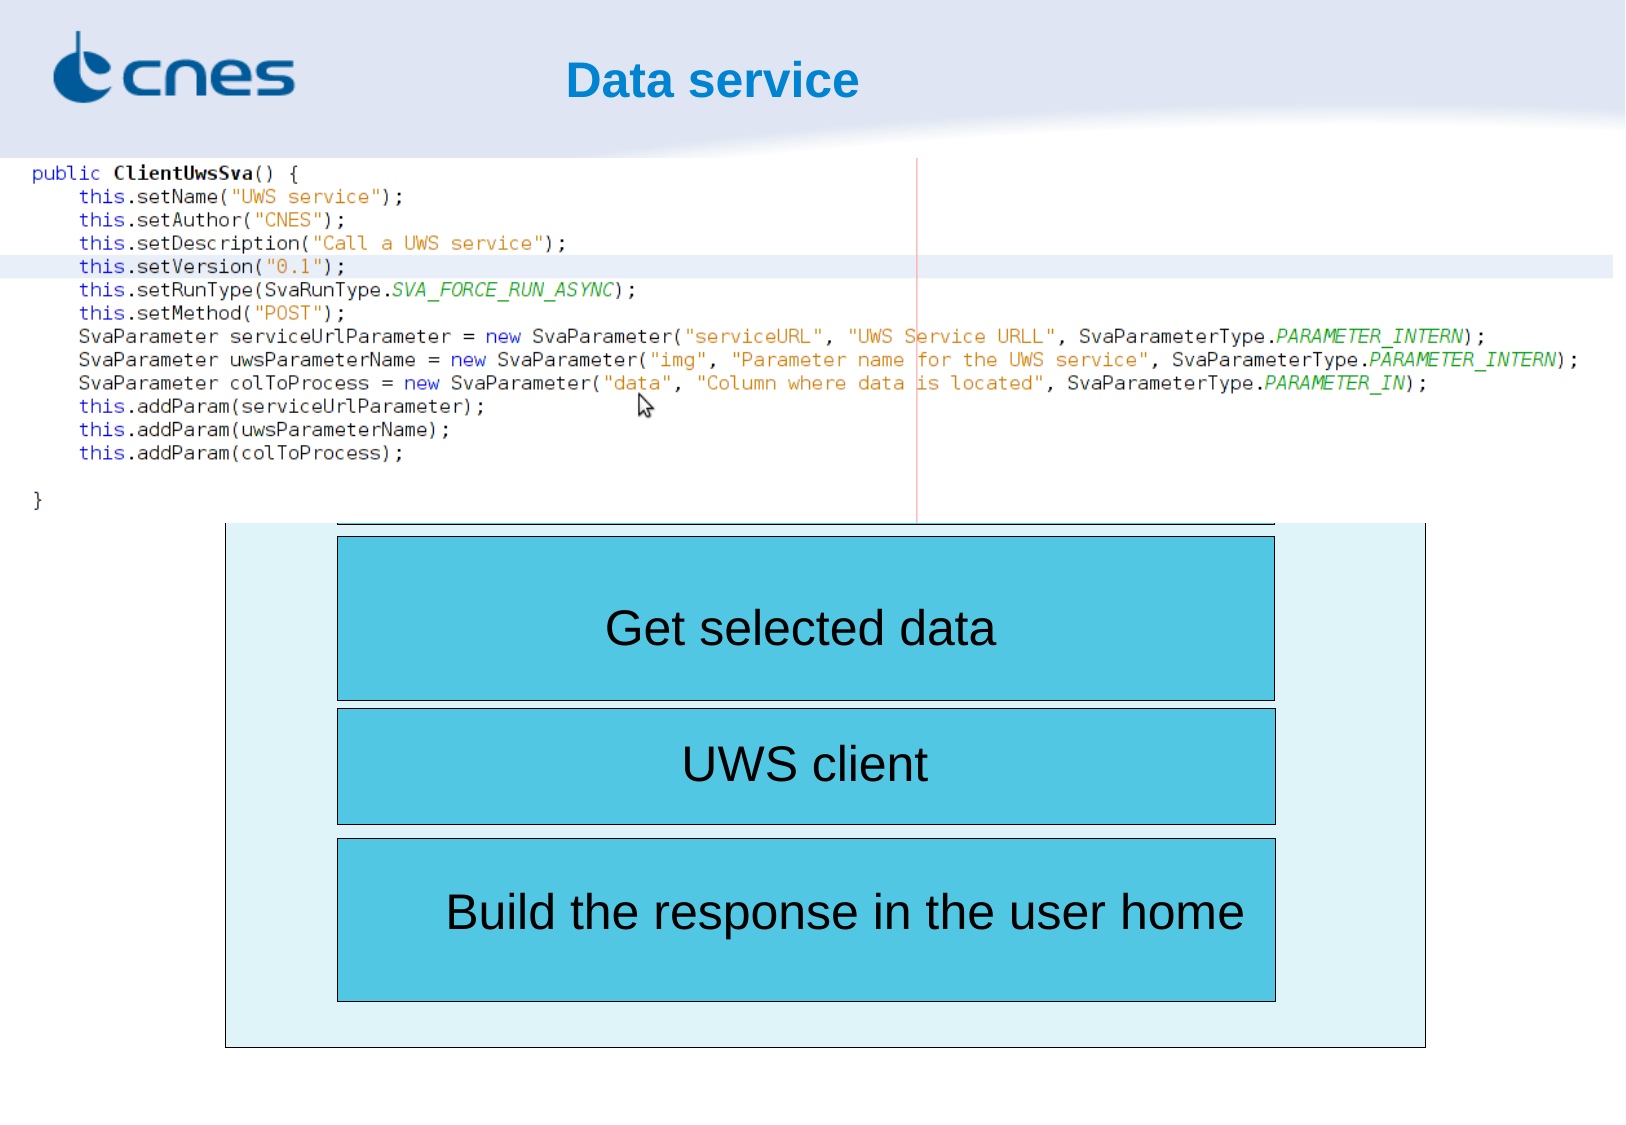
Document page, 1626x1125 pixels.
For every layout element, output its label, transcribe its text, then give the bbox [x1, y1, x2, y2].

text_box Data service [550, 39, 1526, 115]
text_box UWS client [666, 724, 944, 799]
text_box Build the response in the user home [430, 871, 1261, 947]
text_box Get selected data [589, 588, 1012, 664]
text_box [225, 523, 1426, 1048]
picture [0, 0, 1626, 1125]
